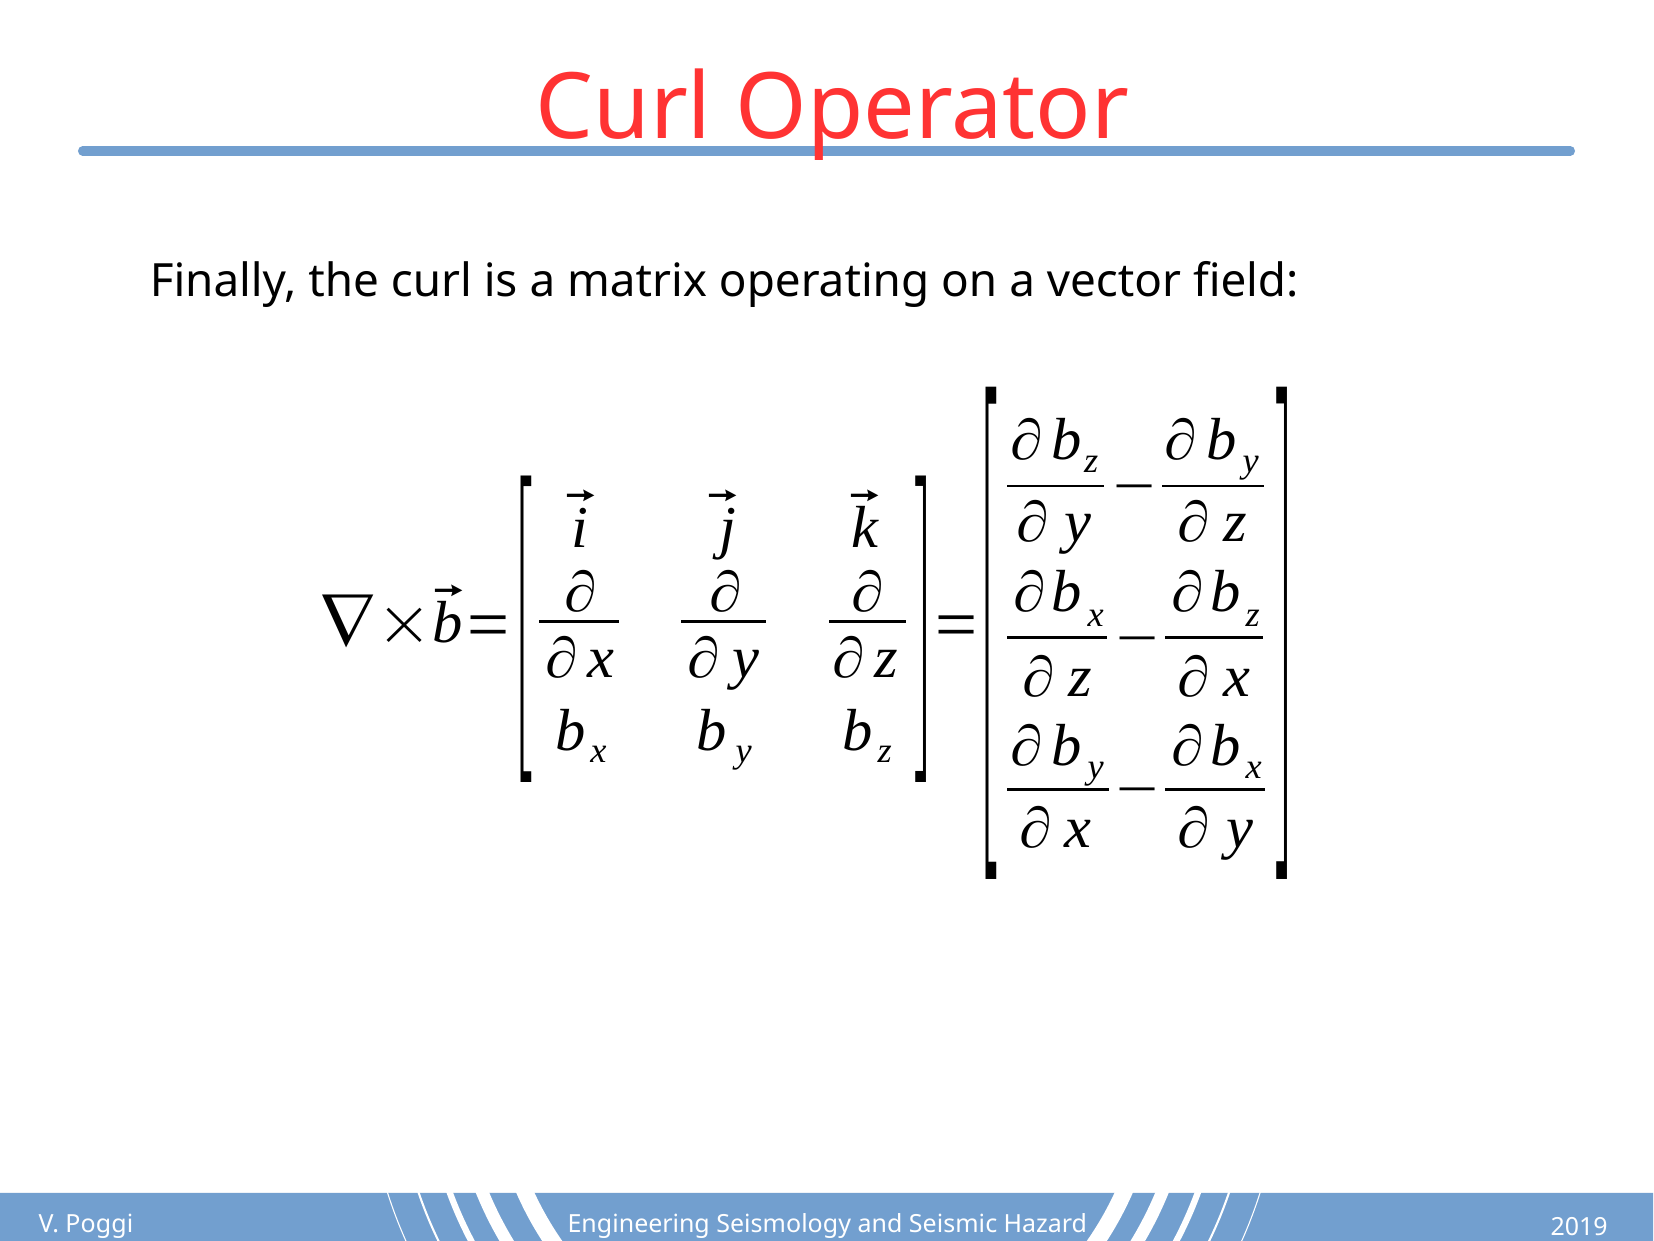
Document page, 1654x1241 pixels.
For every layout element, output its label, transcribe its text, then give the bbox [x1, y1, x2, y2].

text_box Curl Operator [90, 33, 1576, 156]
chart [306, 383, 1306, 884]
text_box Finally, the curl is a matrix operating on a vector field: [135, 240, 1516, 309]
